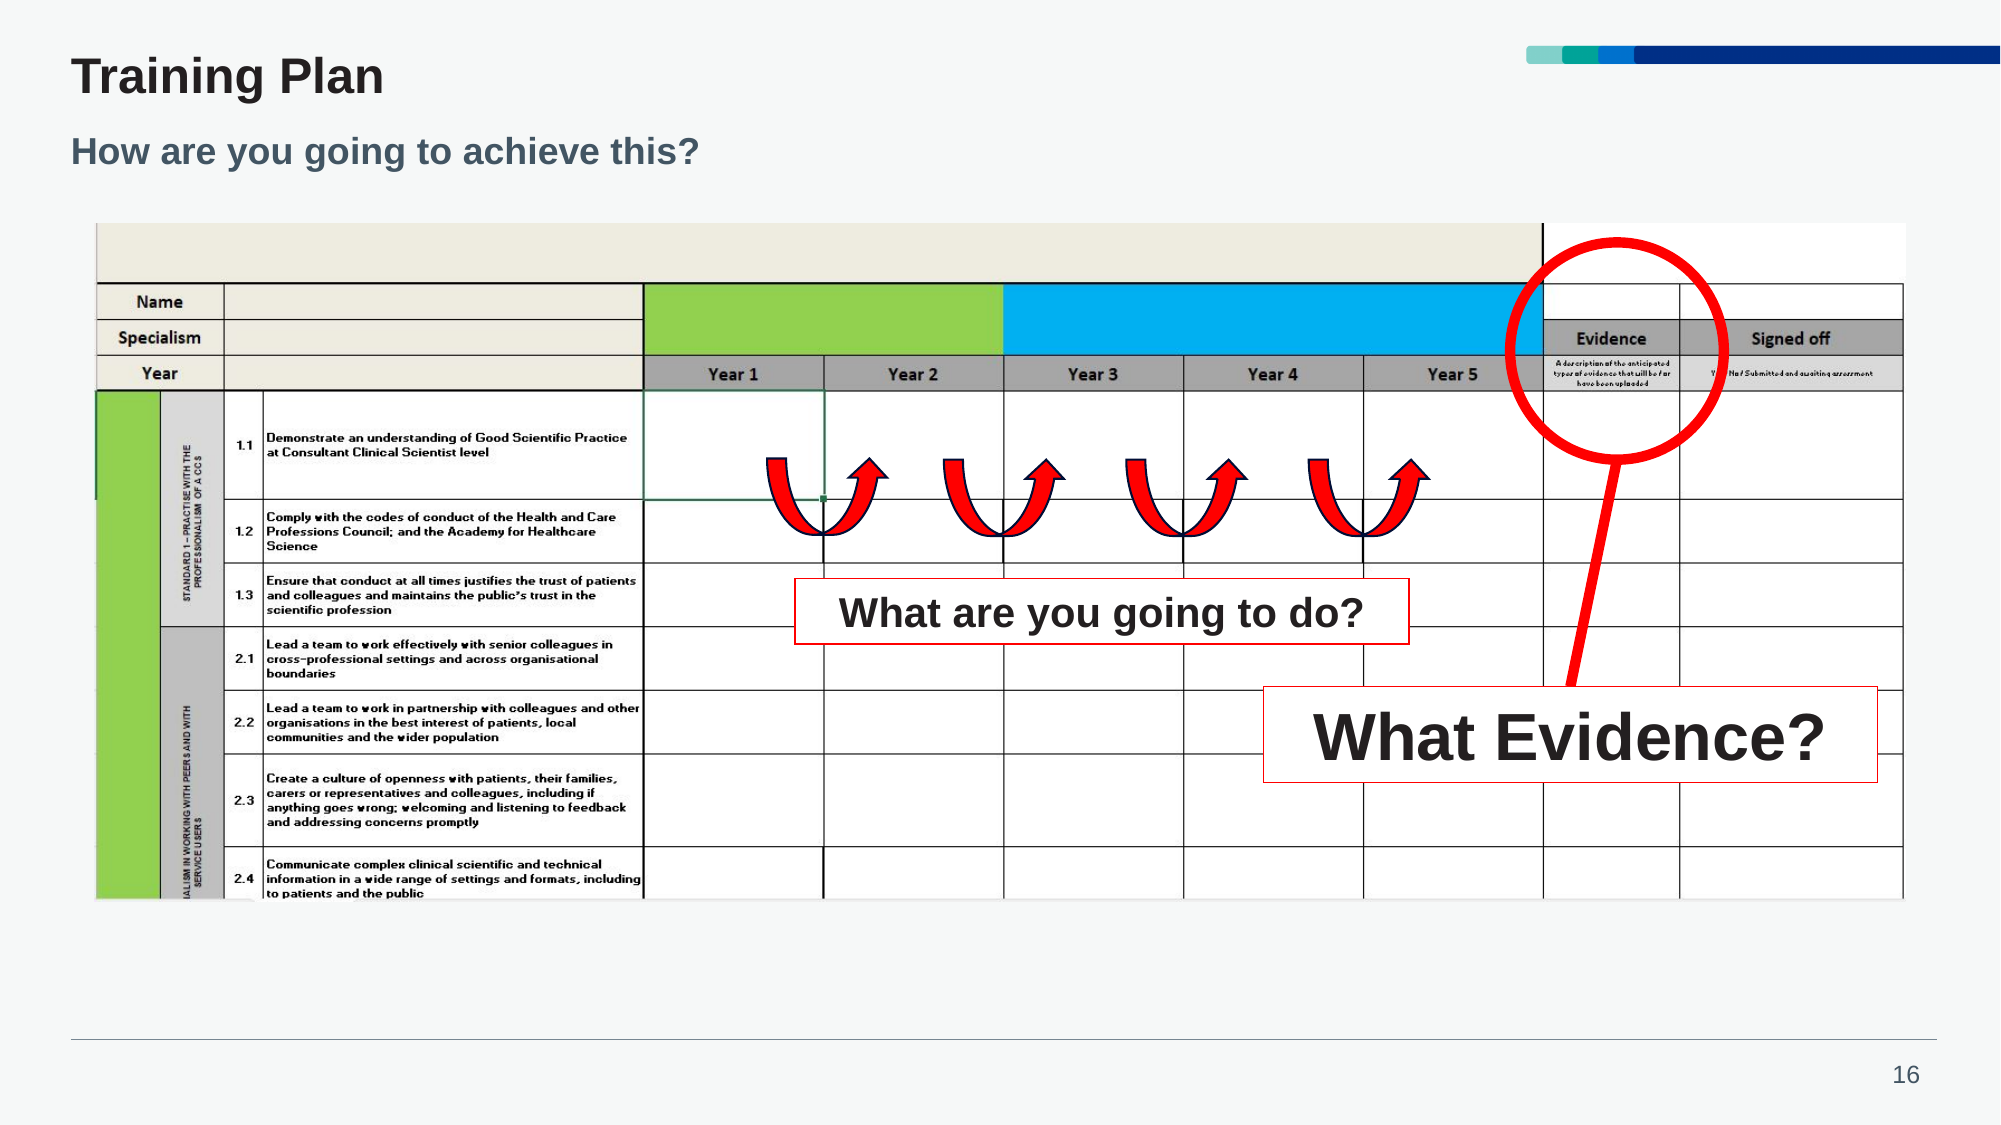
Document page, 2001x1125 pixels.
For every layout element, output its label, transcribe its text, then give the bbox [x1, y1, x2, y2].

text_box What are you going to do? [795, 578, 1410, 644]
title Training Plan [70, 50, 1942, 121]
text_box [943, 459, 1064, 536]
text_box [1308, 459, 1429, 536]
picture [94, 223, 1906, 902]
list How are you going to achieve this? [70, 125, 1878, 221]
text_box [767, 458, 888, 535]
text_box What Evidence? [1263, 686, 1878, 783]
text_box [1126, 459, 1247, 536]
